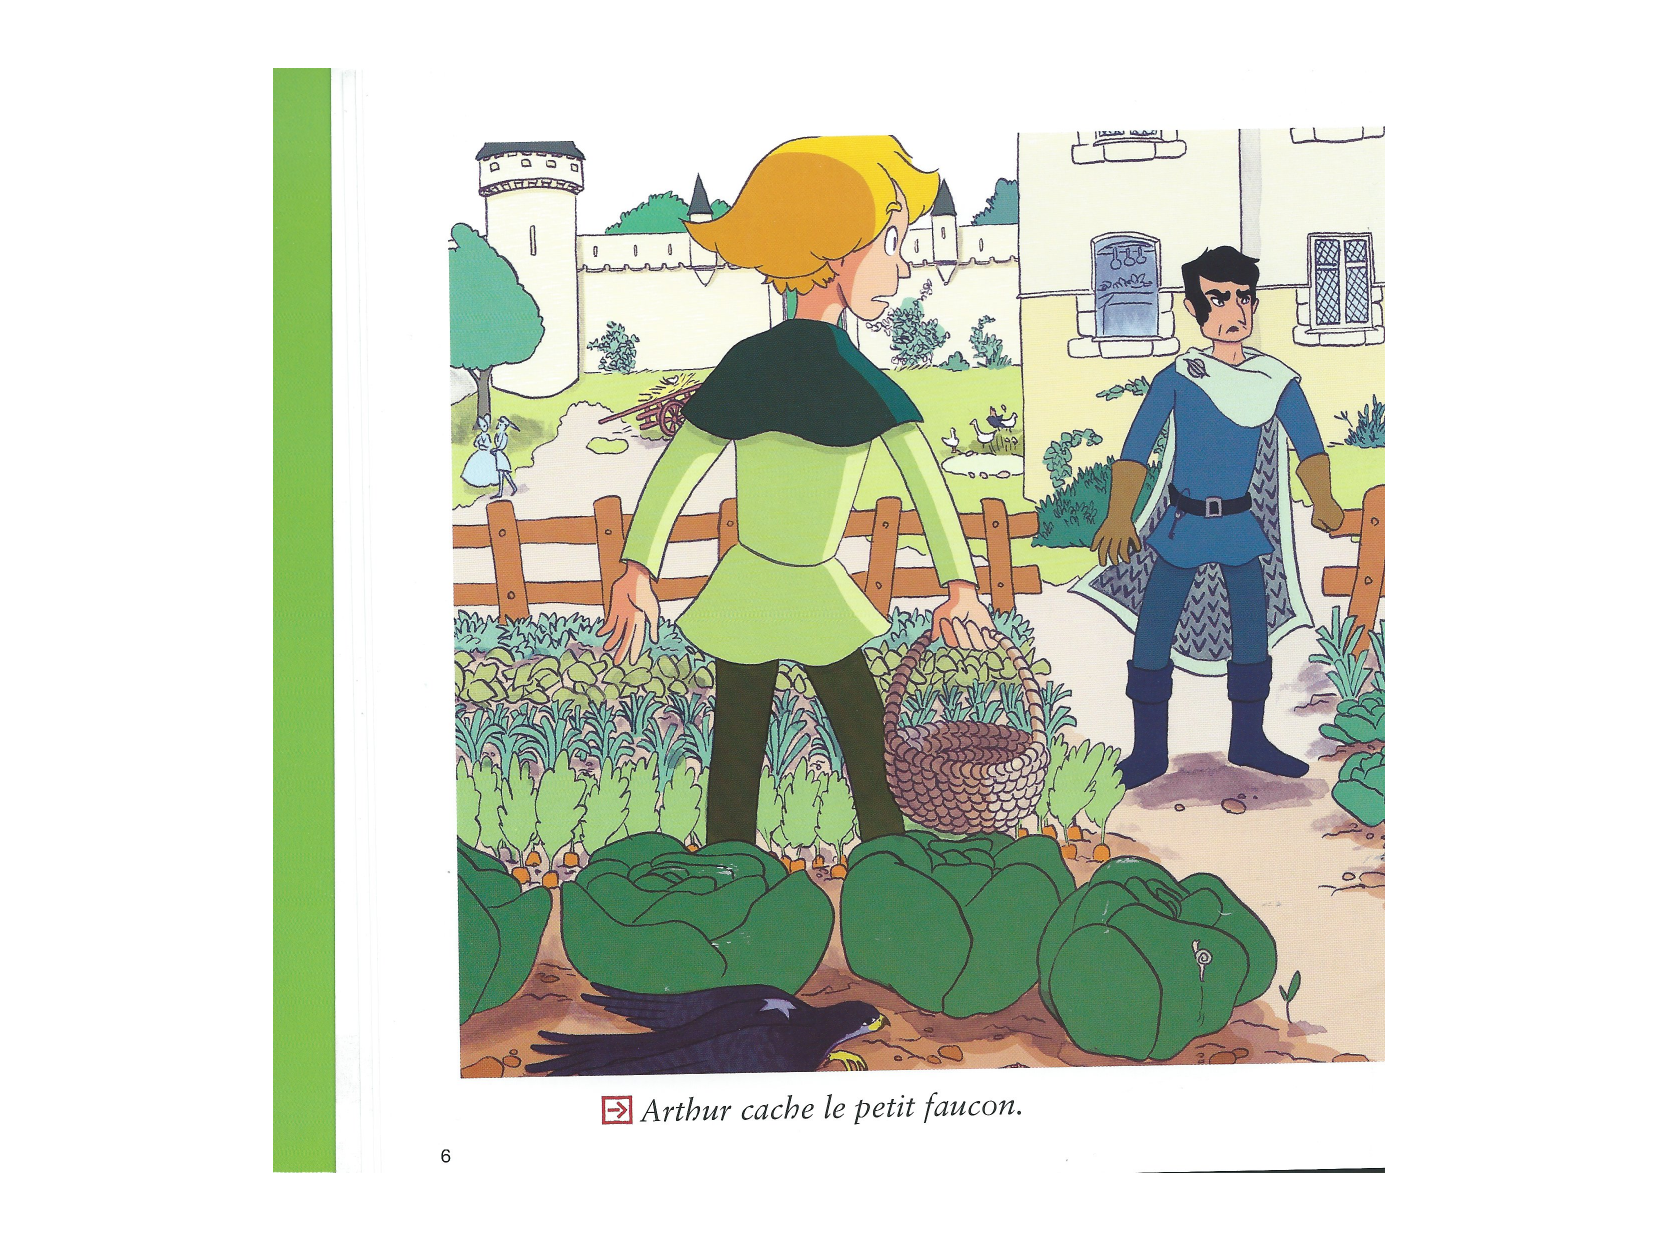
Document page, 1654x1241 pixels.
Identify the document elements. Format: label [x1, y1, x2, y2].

picture [273, 68, 1385, 1173]
